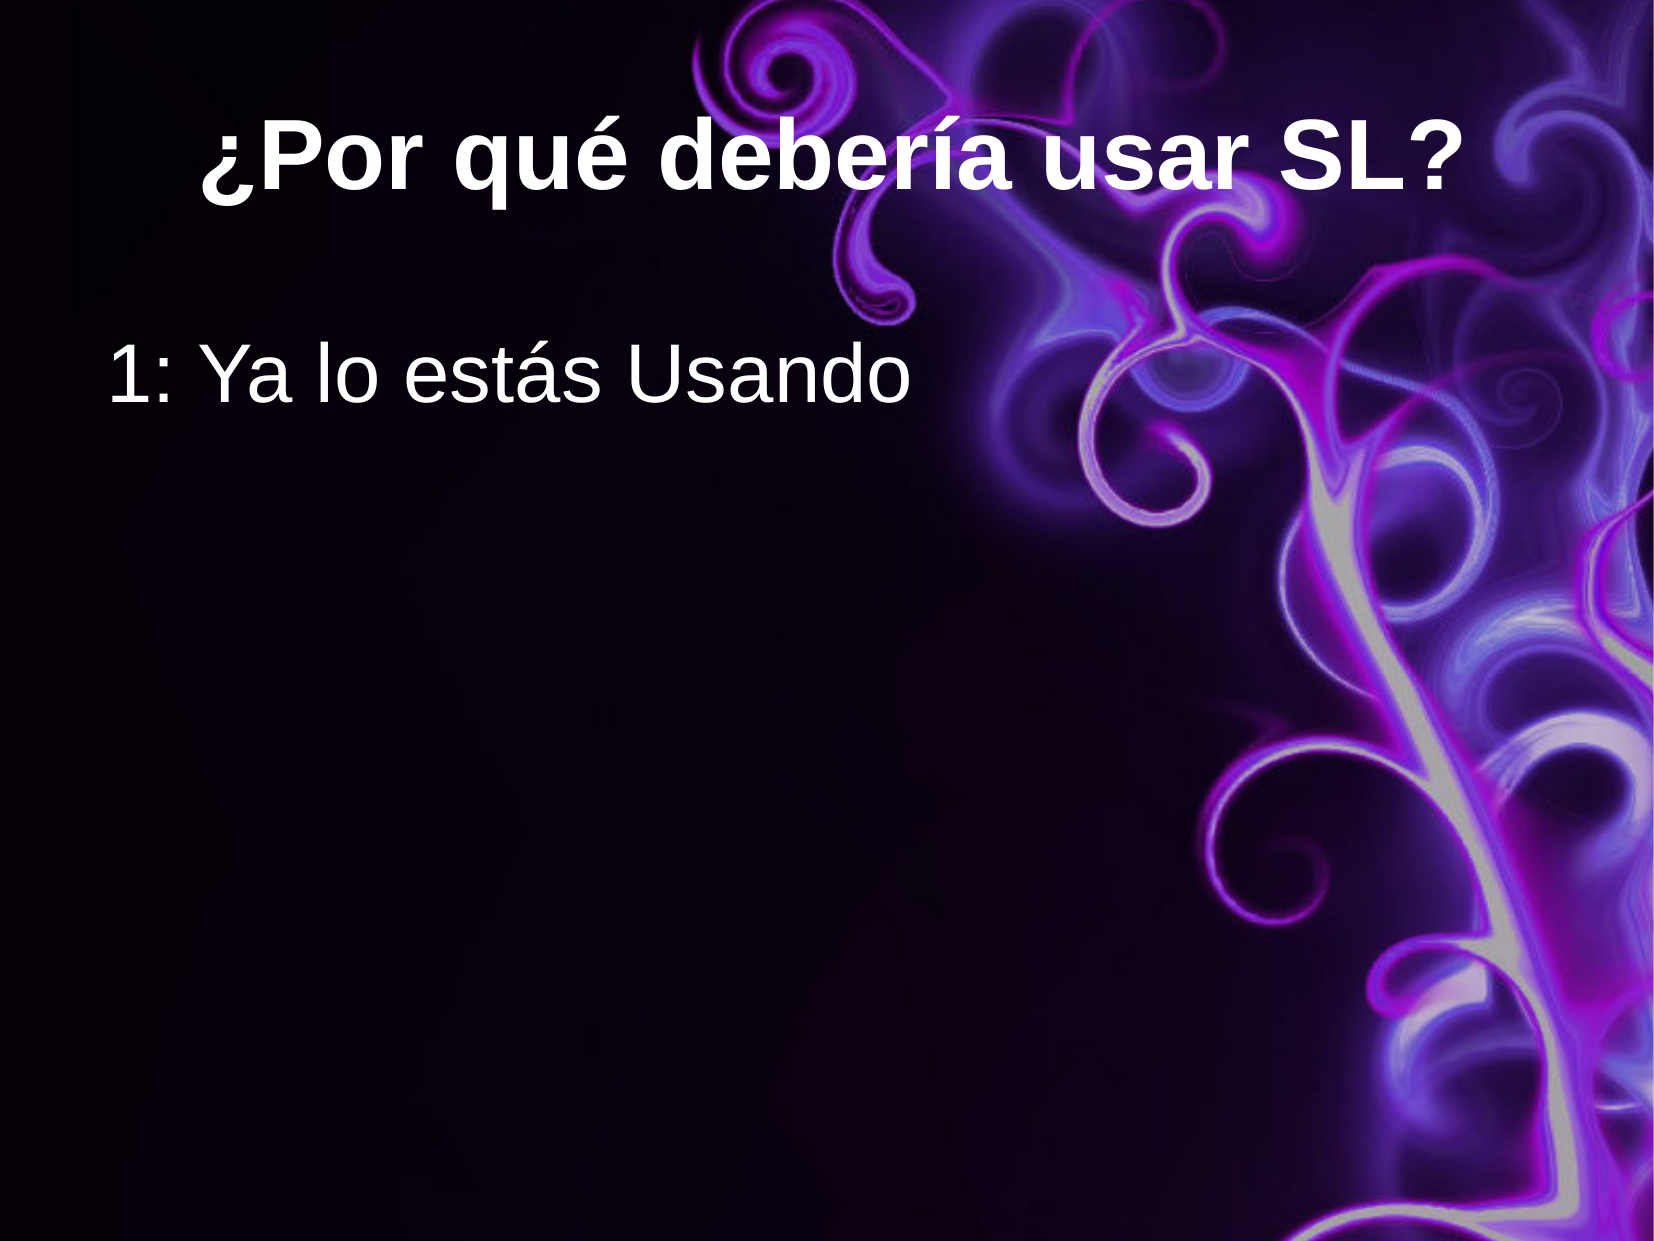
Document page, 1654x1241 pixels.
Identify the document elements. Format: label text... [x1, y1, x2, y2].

title ¿Por qué debería usar SL? [88, 59, 1577, 252]
subtitle 1: Ya lo estás Usando [82, 290, 1571, 1109]
picture [426, 252, 1227, 290]
